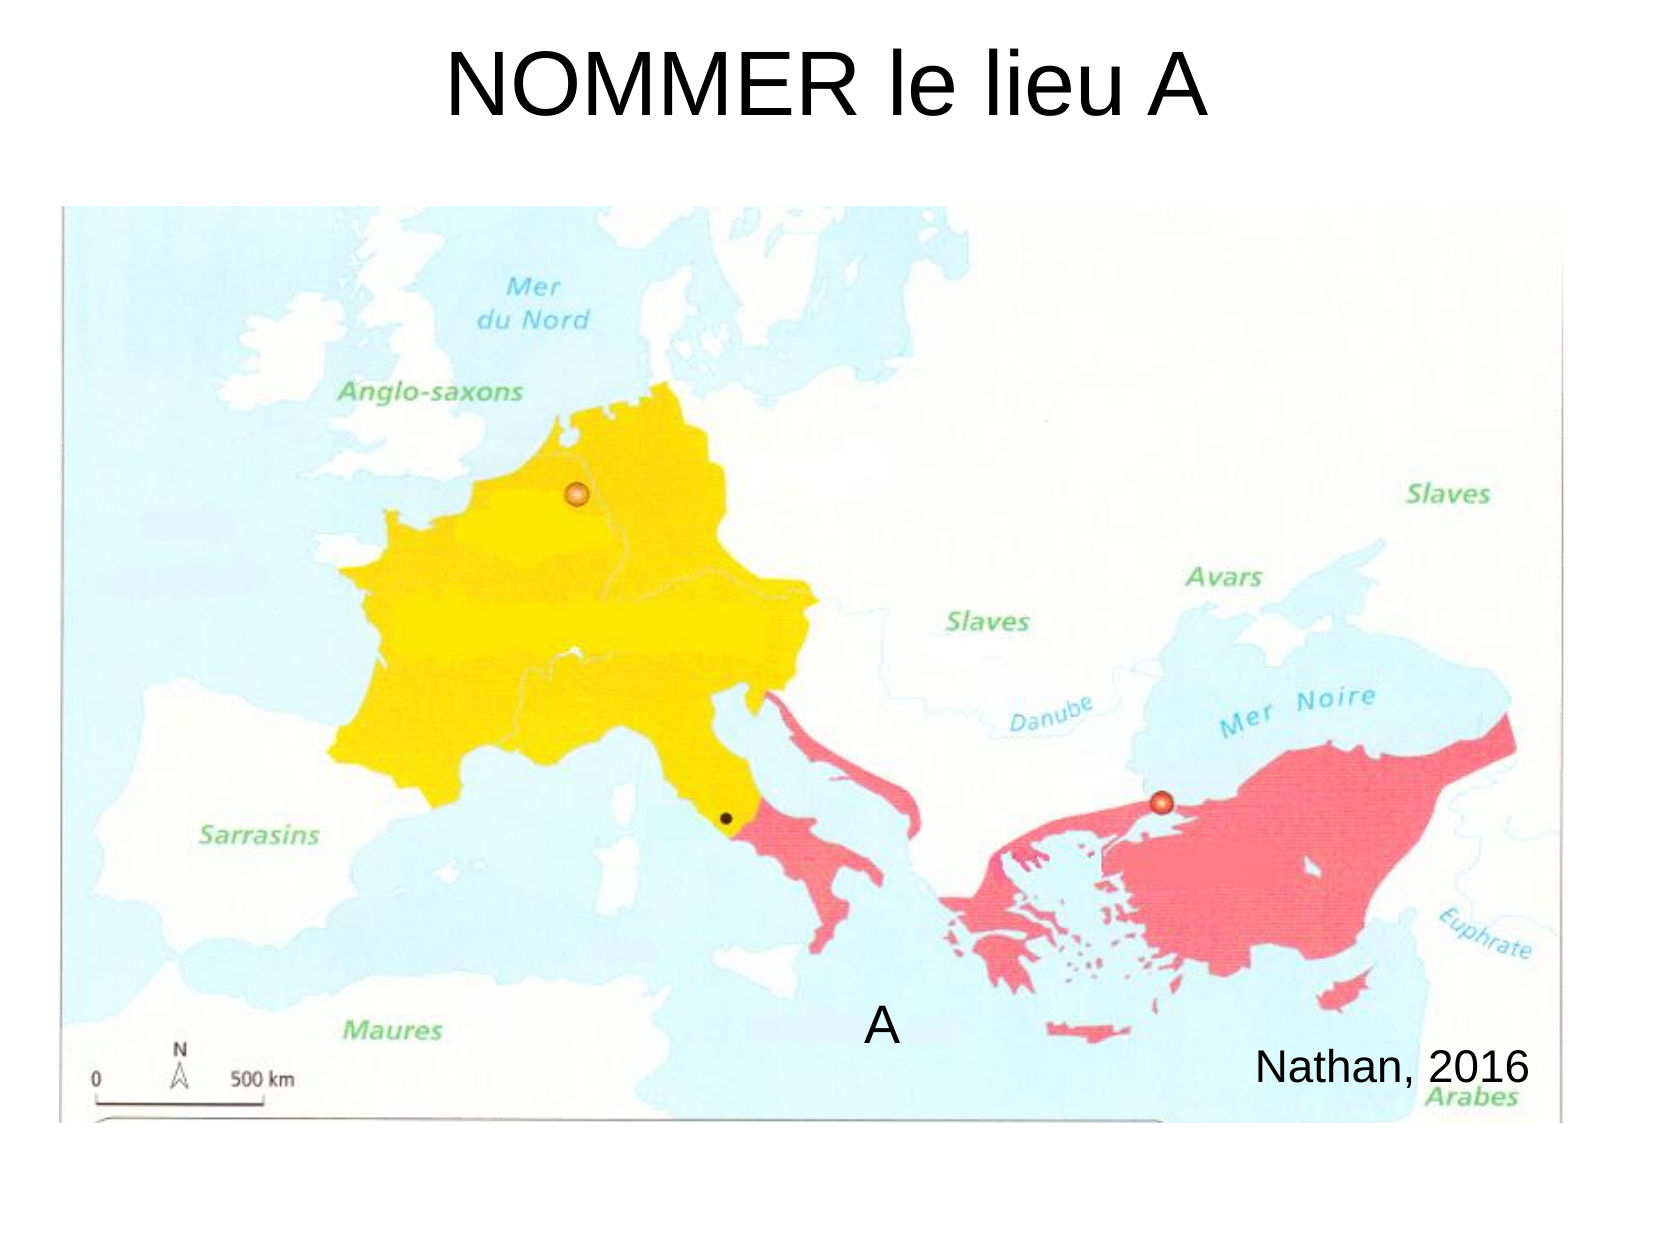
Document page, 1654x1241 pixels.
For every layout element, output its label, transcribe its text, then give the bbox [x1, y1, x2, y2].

picture [59, 206, 1564, 1123]
text_box A [849, 987, 916, 1063]
text_box Nathan, 2016 [1240, 1033, 1625, 1100]
title NOMMER le lieu A [82, 32, 1571, 136]
